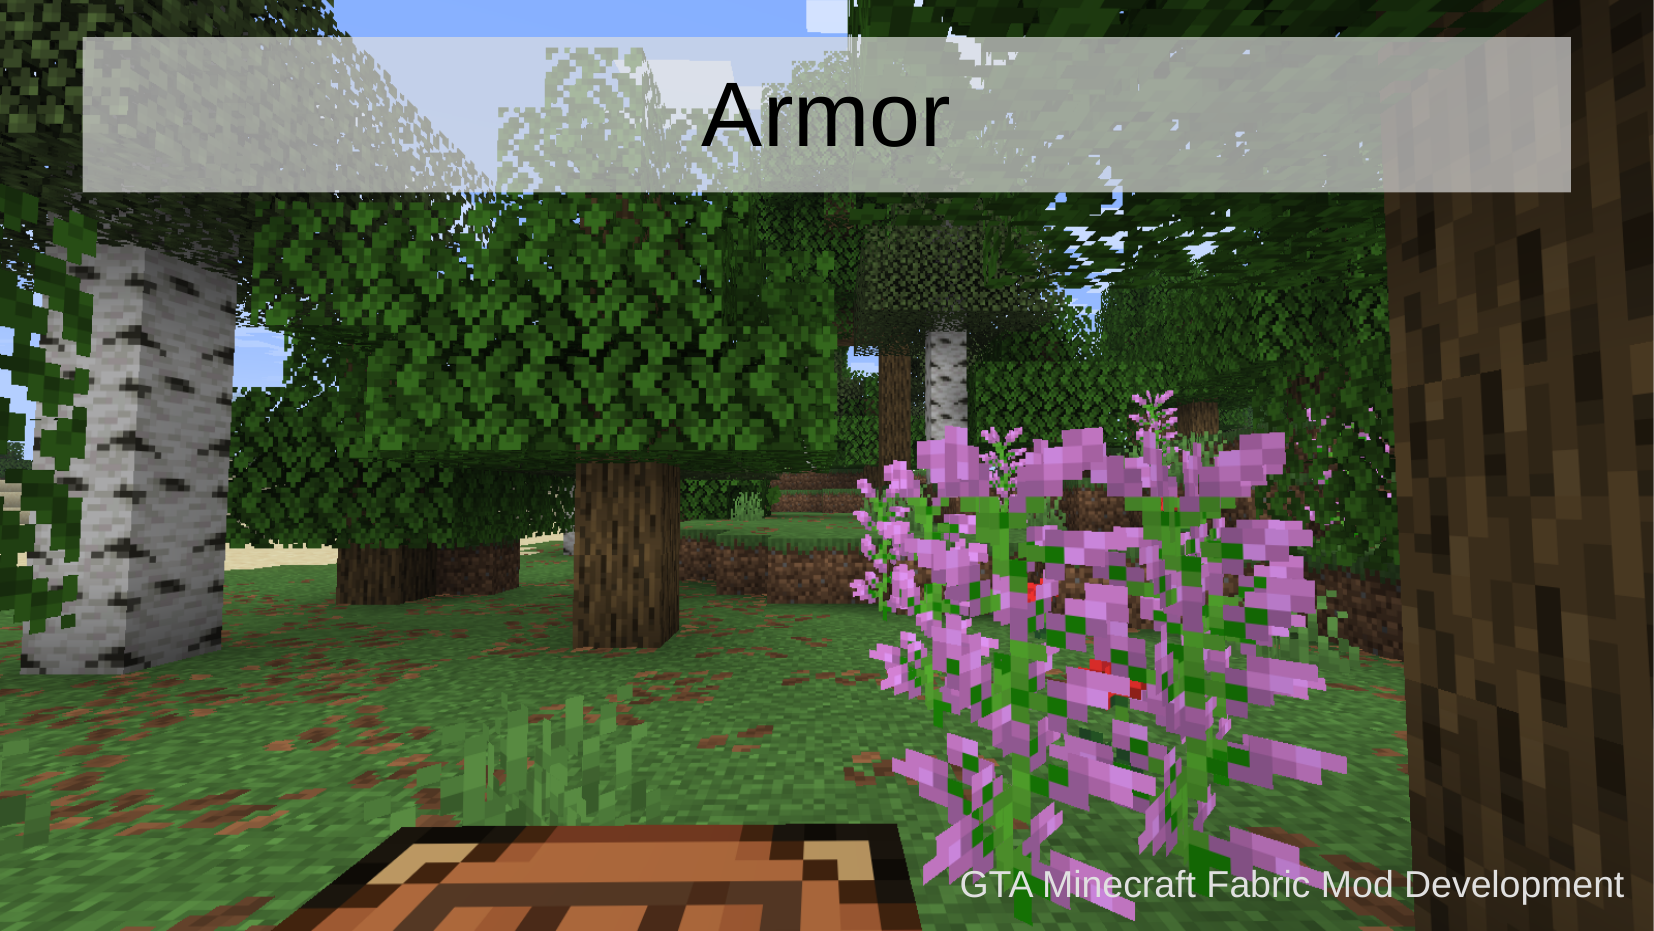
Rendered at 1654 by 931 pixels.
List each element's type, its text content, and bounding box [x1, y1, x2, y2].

picture [0, 0, 1654, 931]
title Armor [82, 37, 1571, 193]
